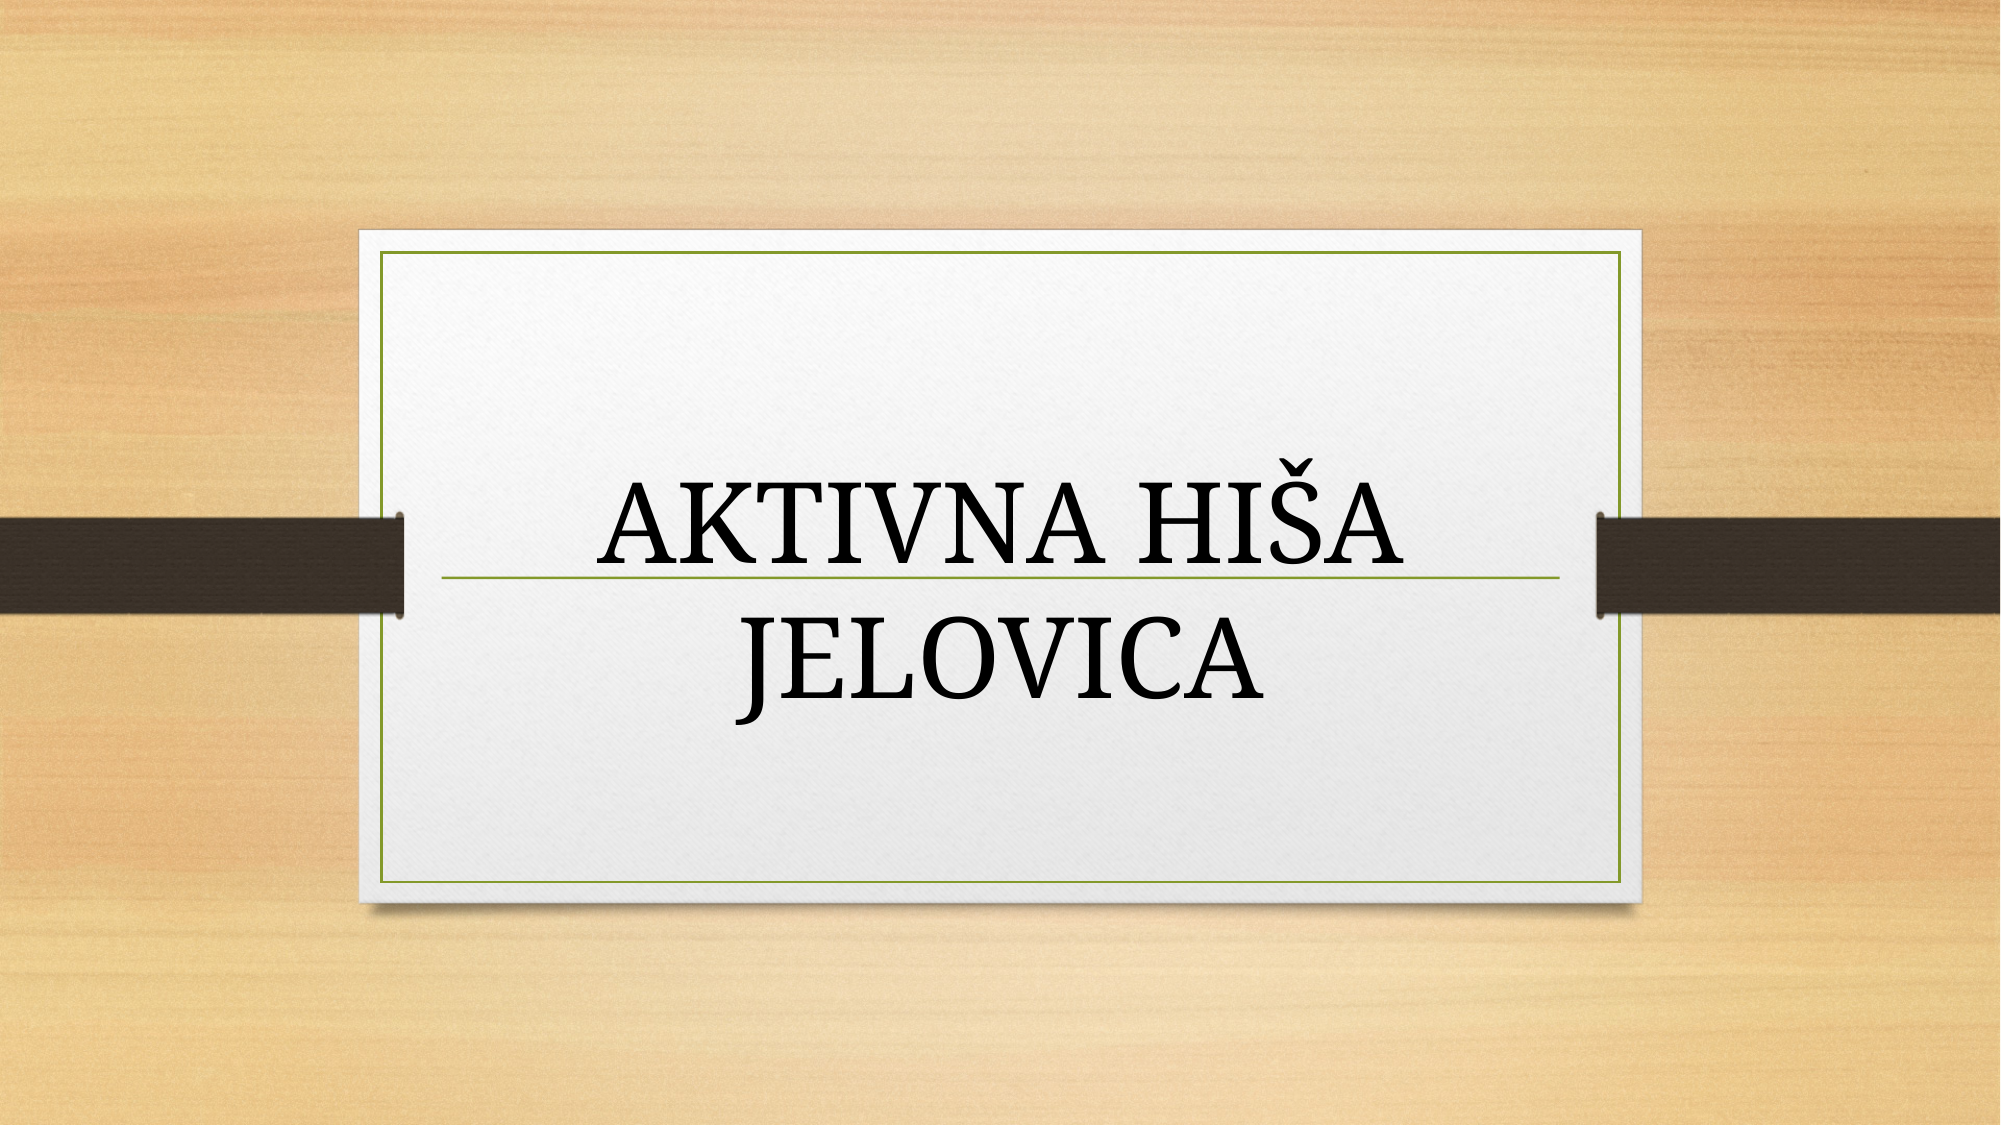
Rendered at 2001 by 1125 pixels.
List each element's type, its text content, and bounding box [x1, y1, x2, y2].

picture [0, 0, 2001, 1125]
title AKTIVNA HIŠA JELOVICA [441, 307, 1560, 729]
